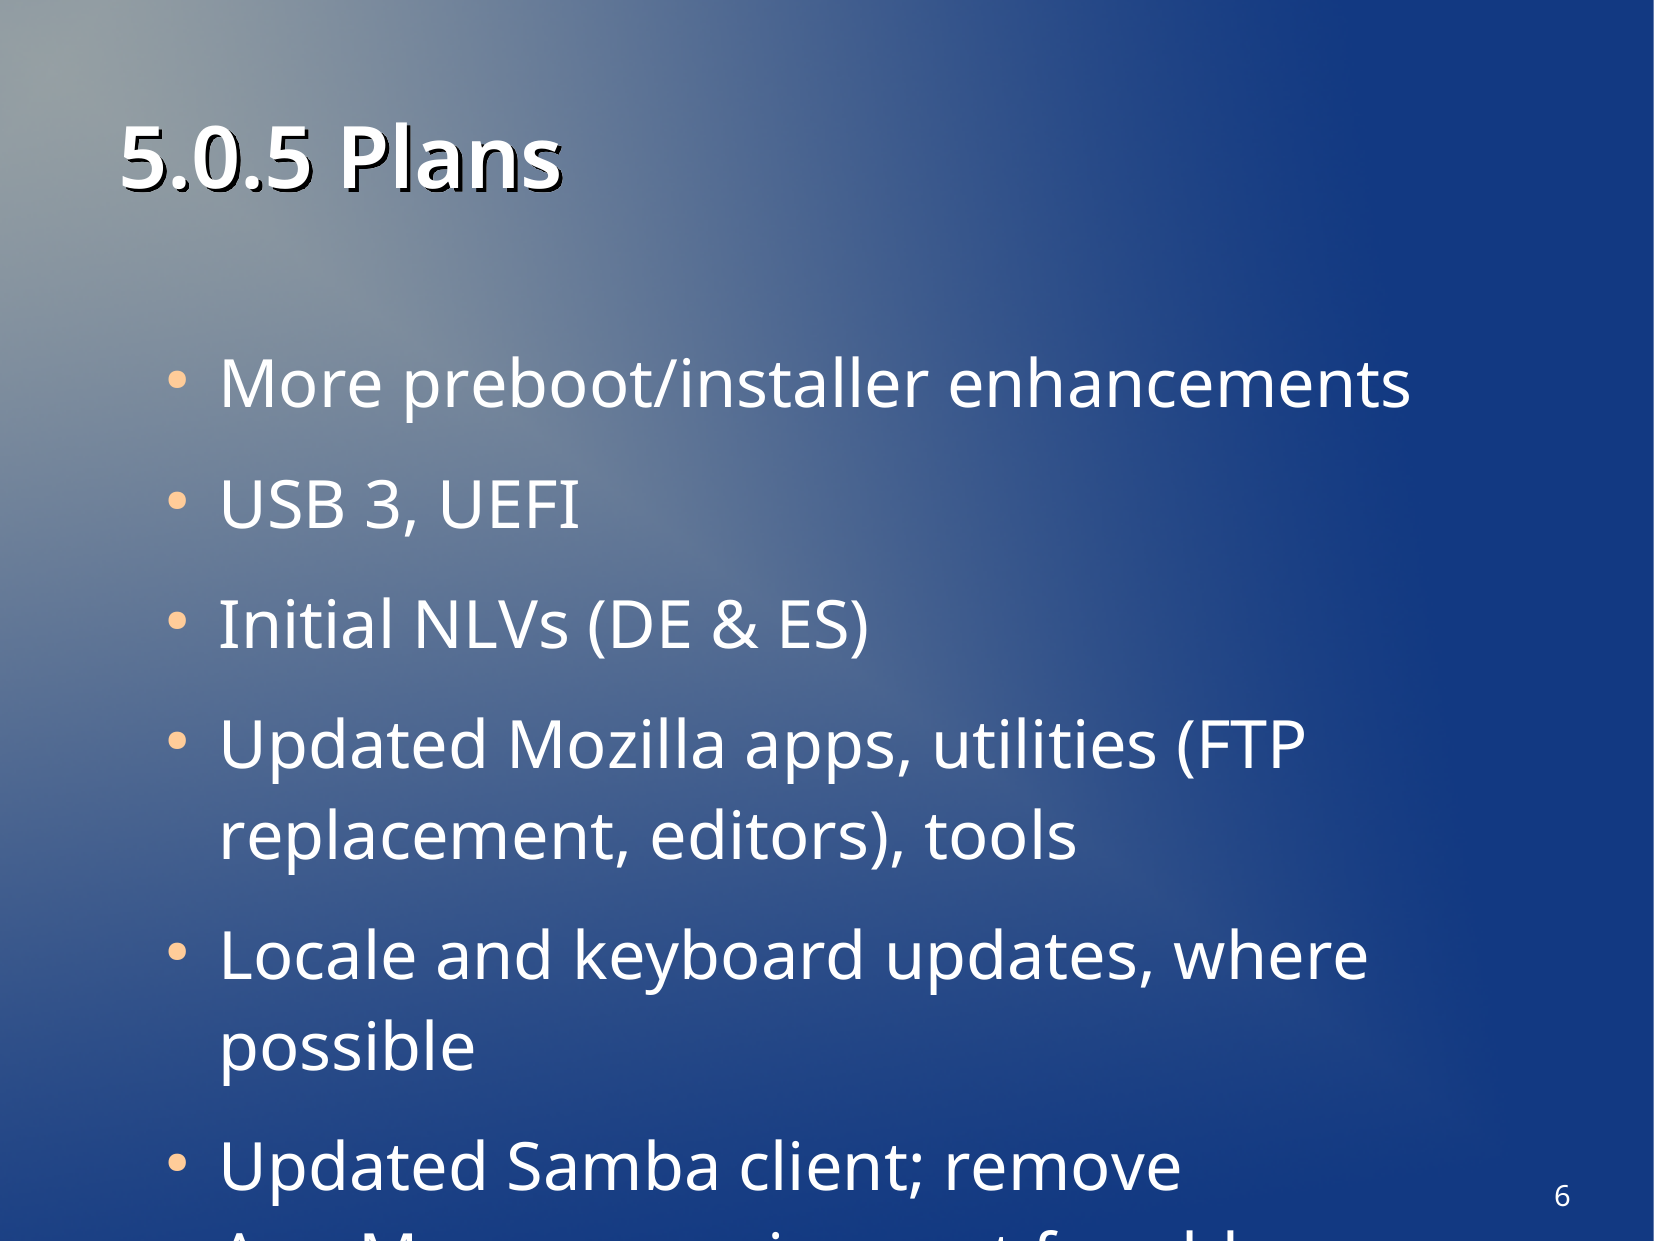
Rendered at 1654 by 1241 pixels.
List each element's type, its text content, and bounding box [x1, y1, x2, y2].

title 5.0.5 Plans [118, 96, 1536, 304]
picture [0, 0, 1654, 1241]
list More preboot/installer enhancements USB 3, UEFI Initial NLVs (DE & ES) Updated Mozilla apps, utilities (FTP replacement, editors), tools Locale and keyboard updates, where possible Updated Samba client; remove ArcaMapper requirement for older, bundled, client files [147, 336, 1506, 1215]
